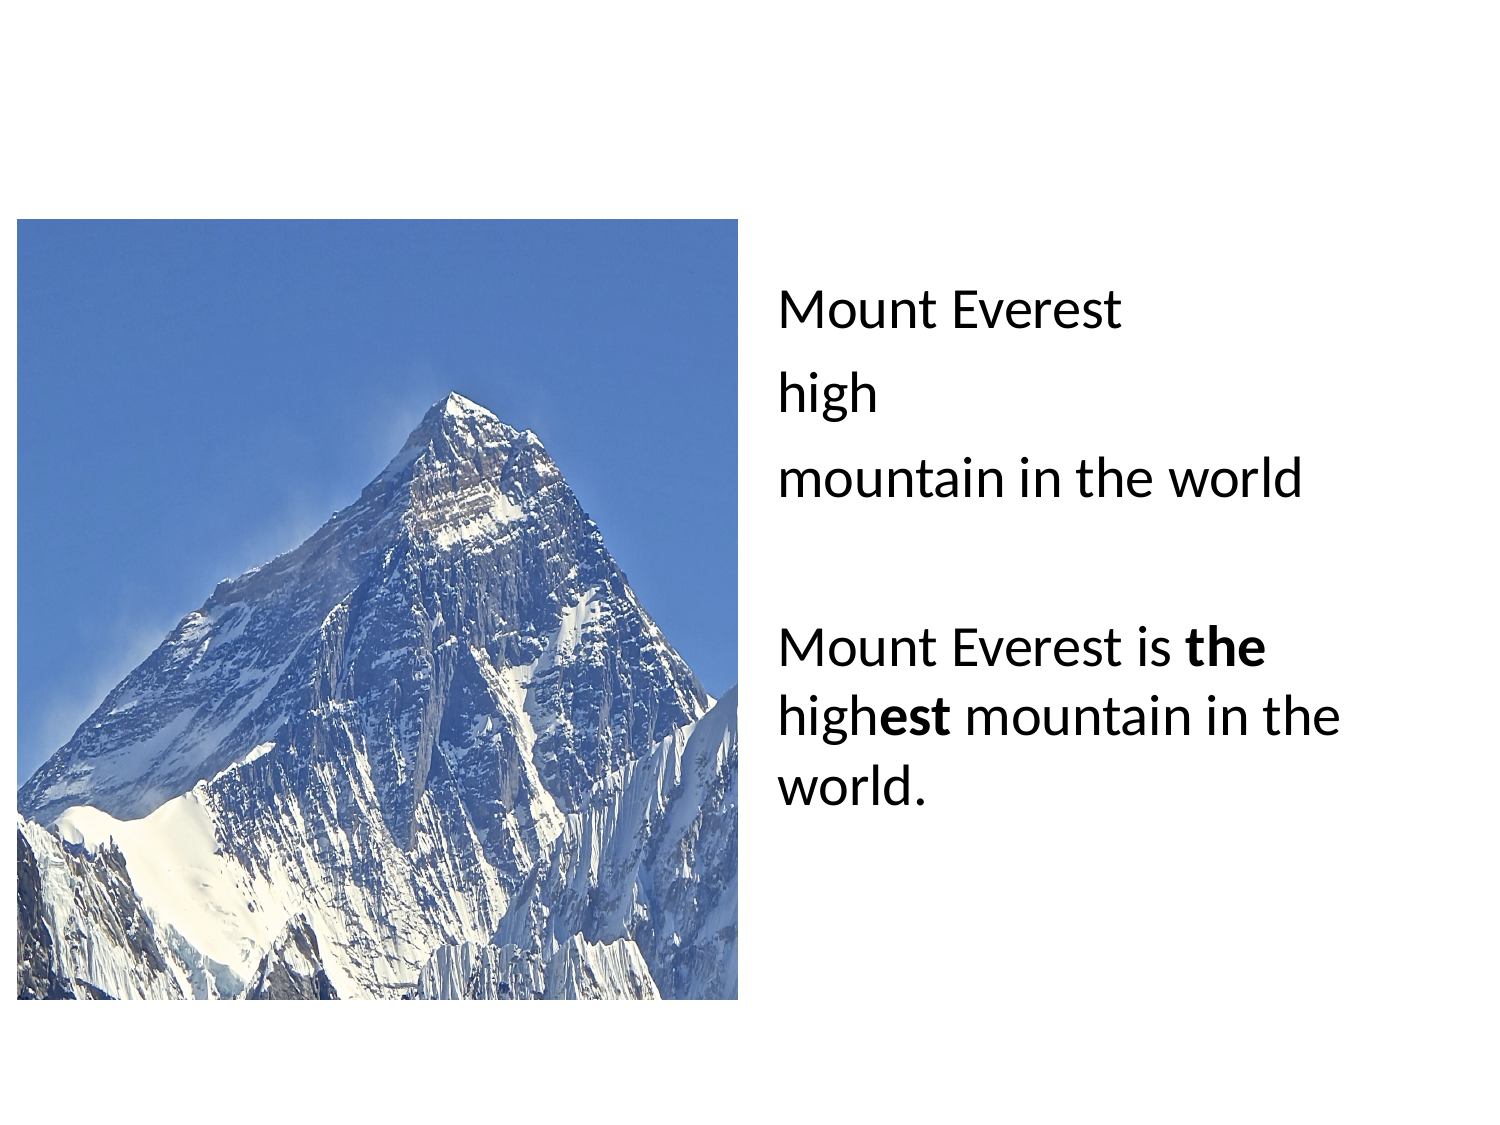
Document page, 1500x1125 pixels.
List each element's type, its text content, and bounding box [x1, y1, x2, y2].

list Mount Everest high mountain in the world Mount Everest is the highest mountain in the world. [762, 262, 1426, 1005]
picture [17, 219, 738, 1000]
